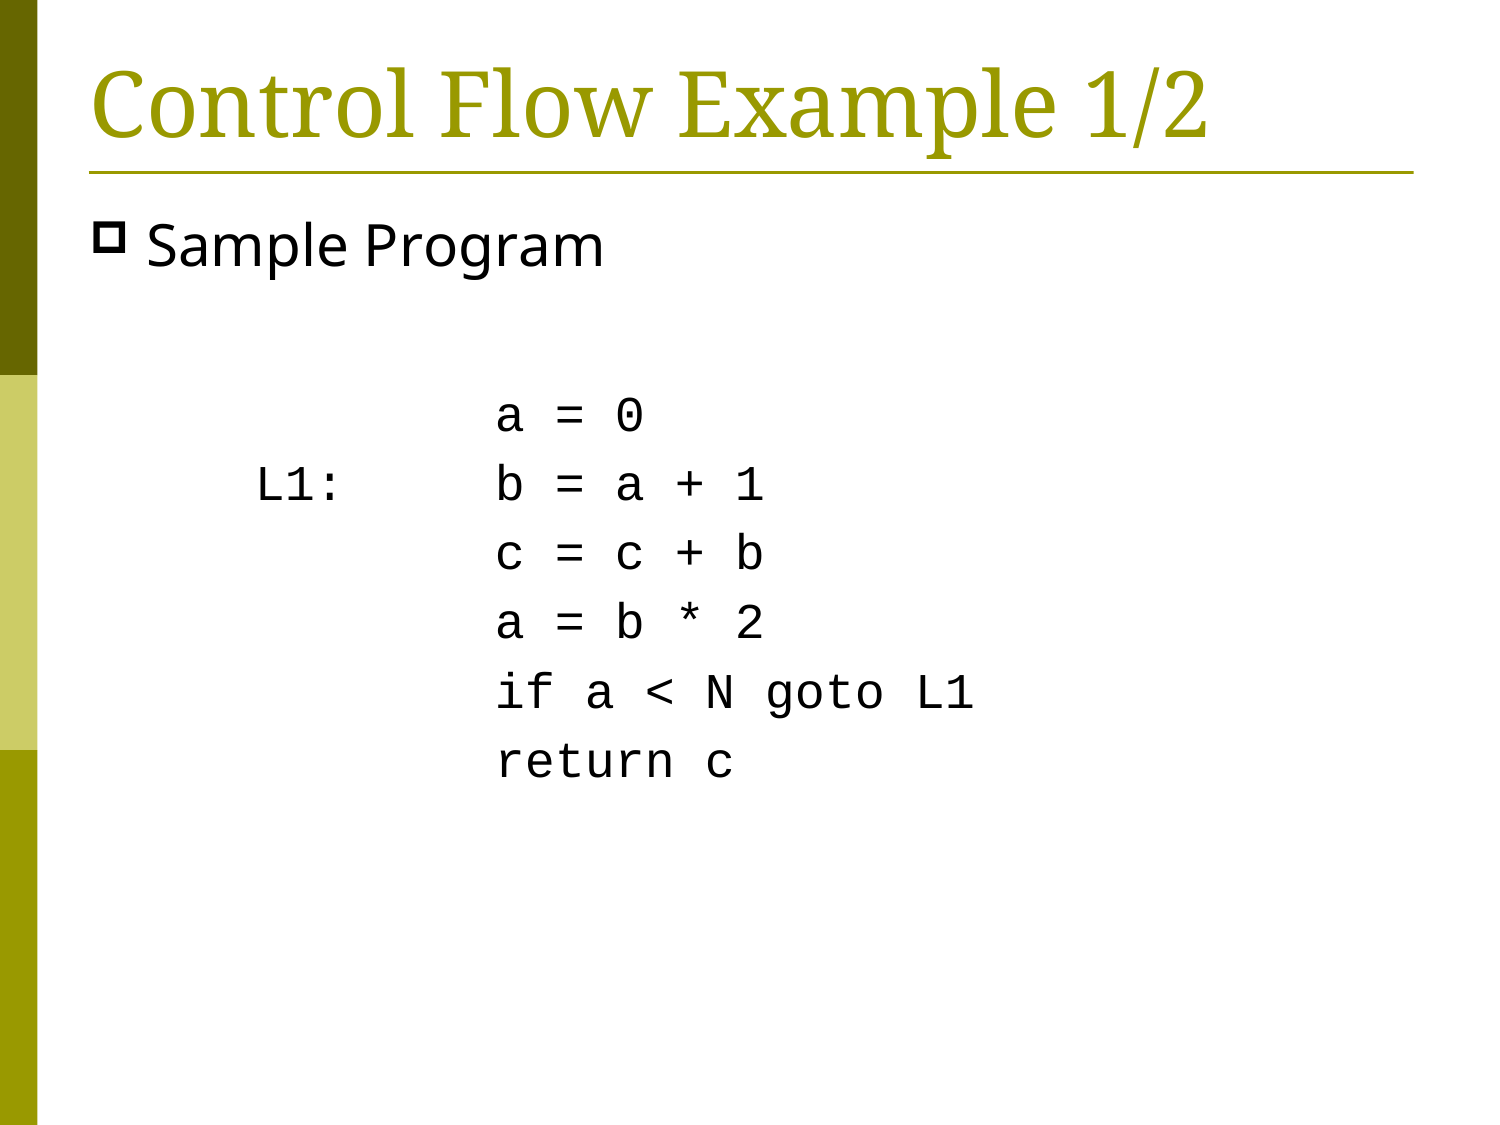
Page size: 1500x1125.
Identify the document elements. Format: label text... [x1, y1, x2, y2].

list Sample Program a = 0 L1: b = a + 1 c = c + b a = b * 2 if a < N goto L1 return c [75, 196, 1426, 1006]
title Control Flow Example 1/2 [75, 45, 1426, 173]
